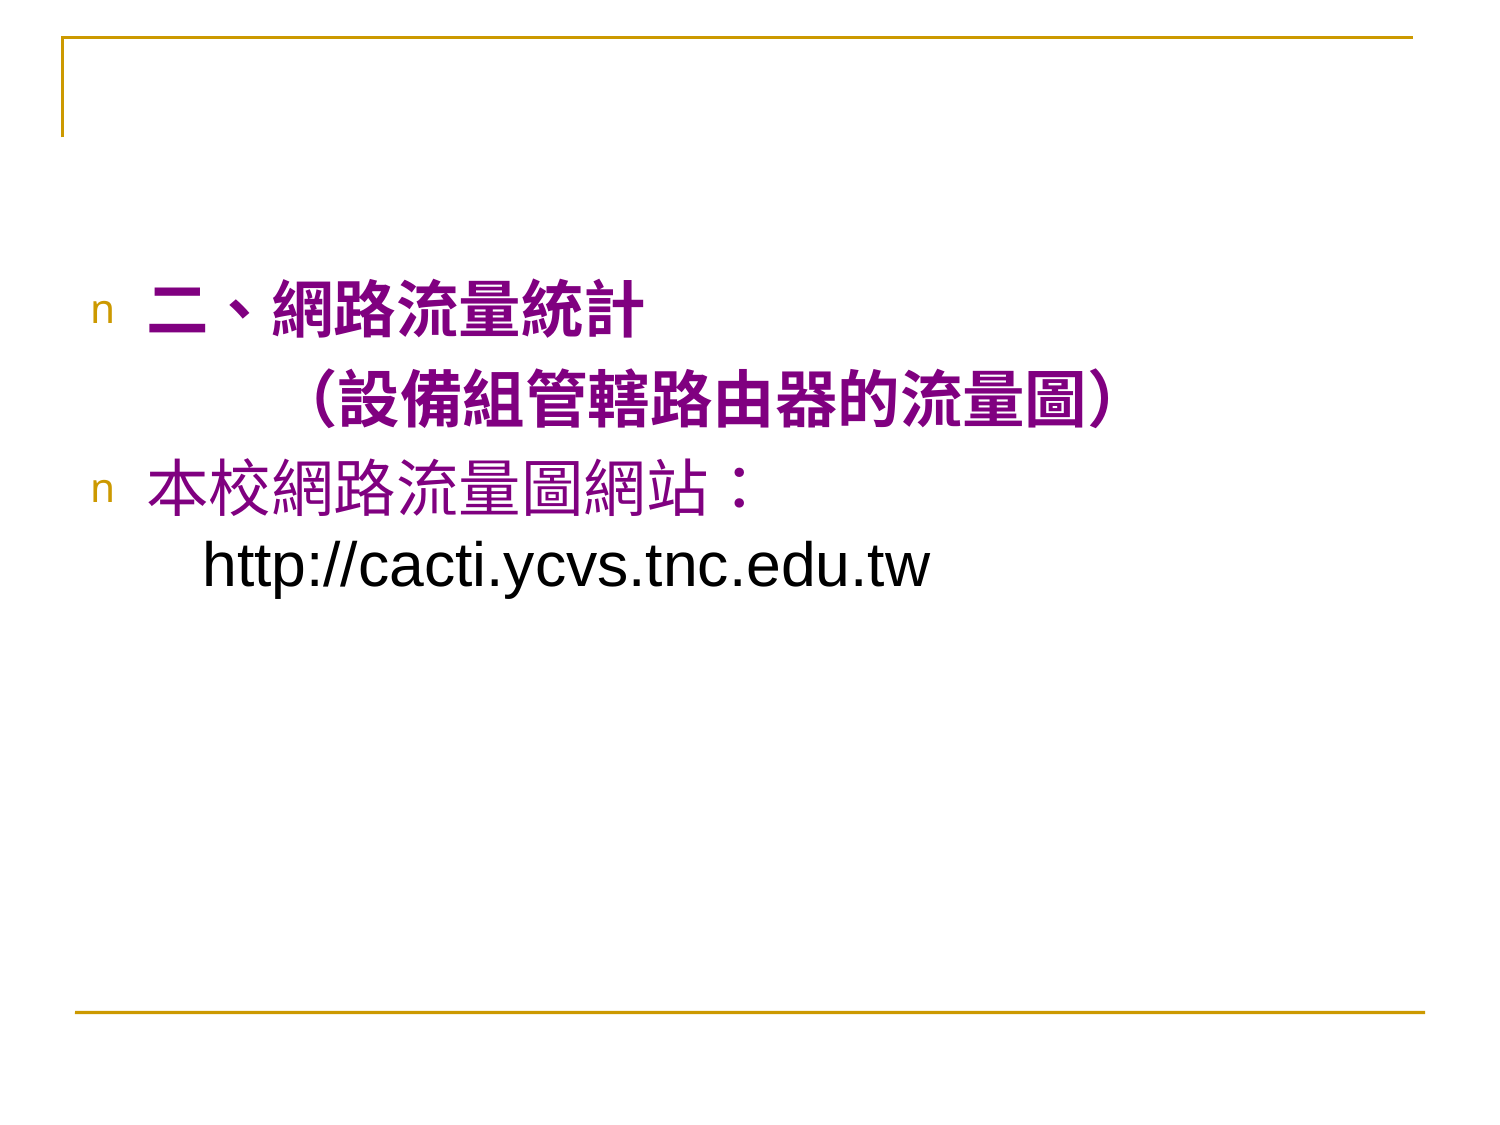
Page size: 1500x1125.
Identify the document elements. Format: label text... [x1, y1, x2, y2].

list 二、網路流量統計 （設備組管轄路由器的流量圖） 本校網路流量圖網站：http://cacti.ycvs.tnc.edu.tw [75, 262, 1426, 1006]
